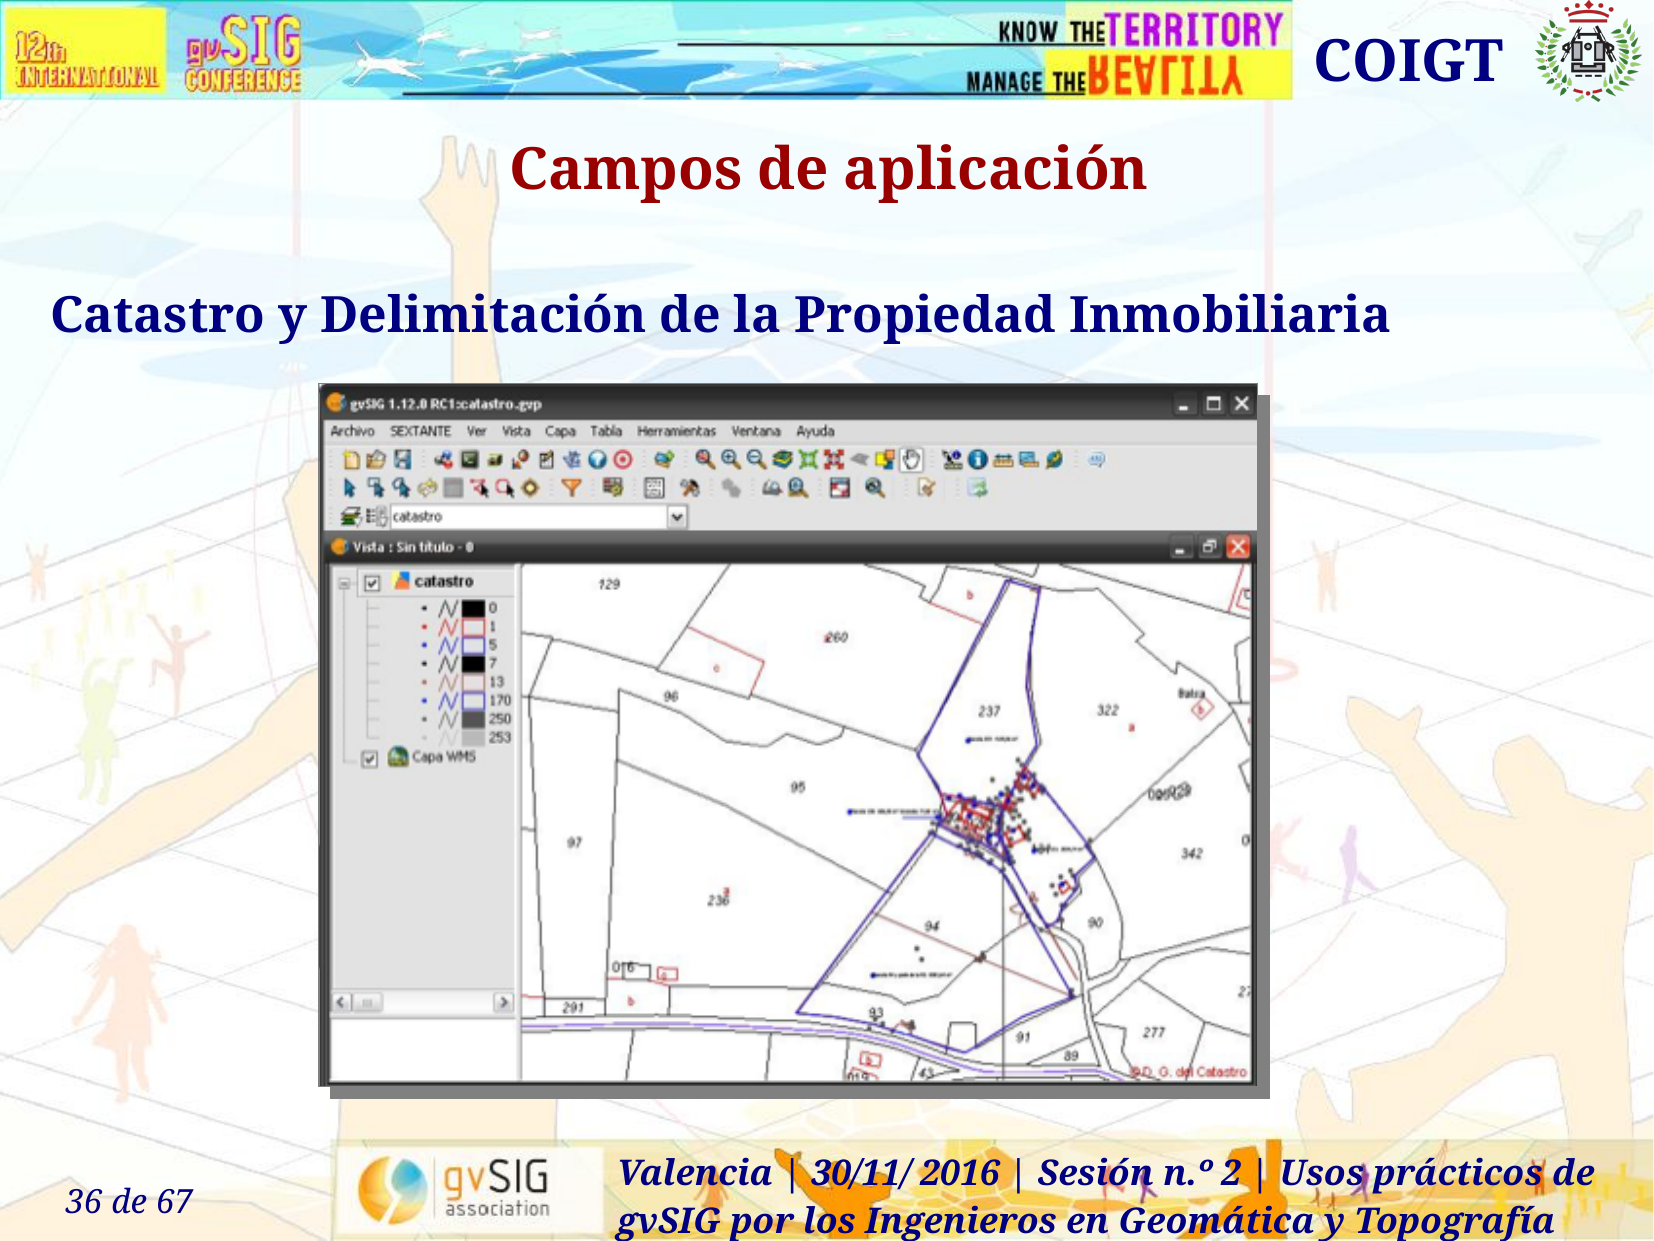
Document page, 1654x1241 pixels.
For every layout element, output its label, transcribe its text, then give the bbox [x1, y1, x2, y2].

text_box <número> de 67 [50, 1170, 383, 1241]
picture [0, 0, 1654, 1241]
text_box Catastro y Delimitación de la Propiedad Inmobiliaria [35, 271, 1571, 843]
text_box Campos de aplicación [28, 120, 1630, 202]
text_box Valencia | 30/11/ 2016 | Sesión n.º 2 | Usos prácticos de gvSIG por los Ingenieros en Geomática y Topografía [602, 1140, 1654, 1241]
text_box COIGT [1299, 12, 1654, 148]
